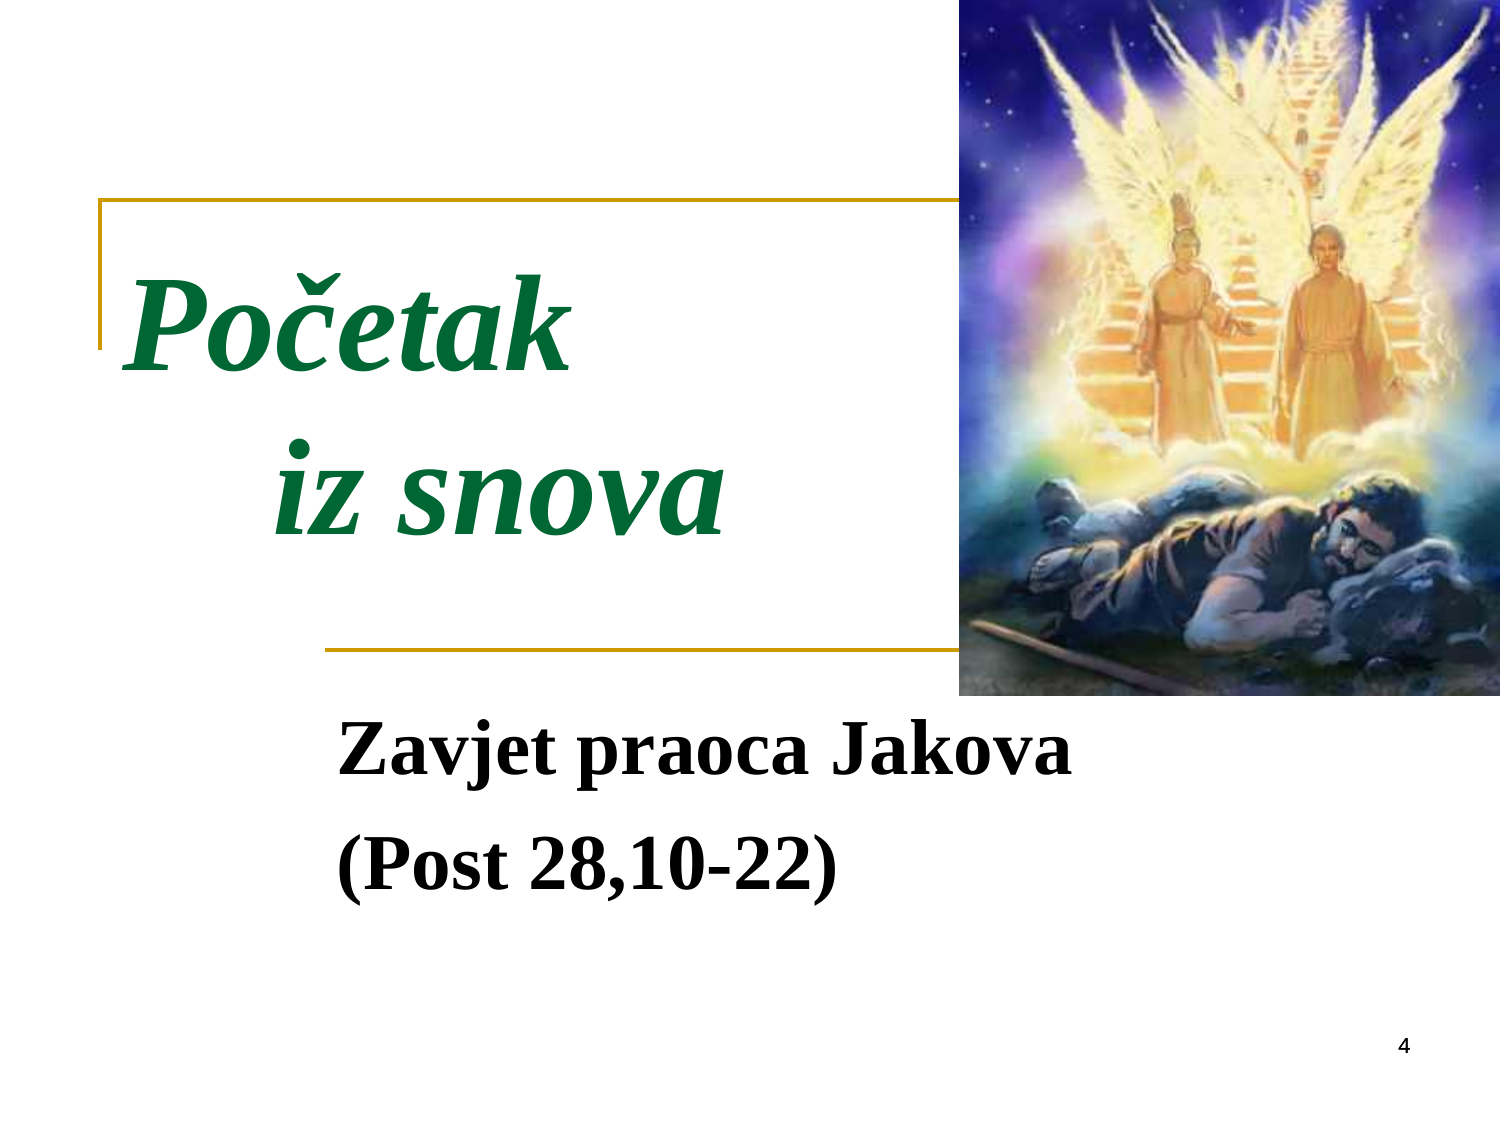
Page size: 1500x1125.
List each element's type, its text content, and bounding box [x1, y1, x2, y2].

title Početak iz snova [107, 208, 959, 571]
subtitle Zavjet praoca Jakova (Post 28,10-22) [321, 687, 1397, 976]
text_box <number> [1074, 1025, 1426, 1101]
picture [959, 0, 1500, 696]
